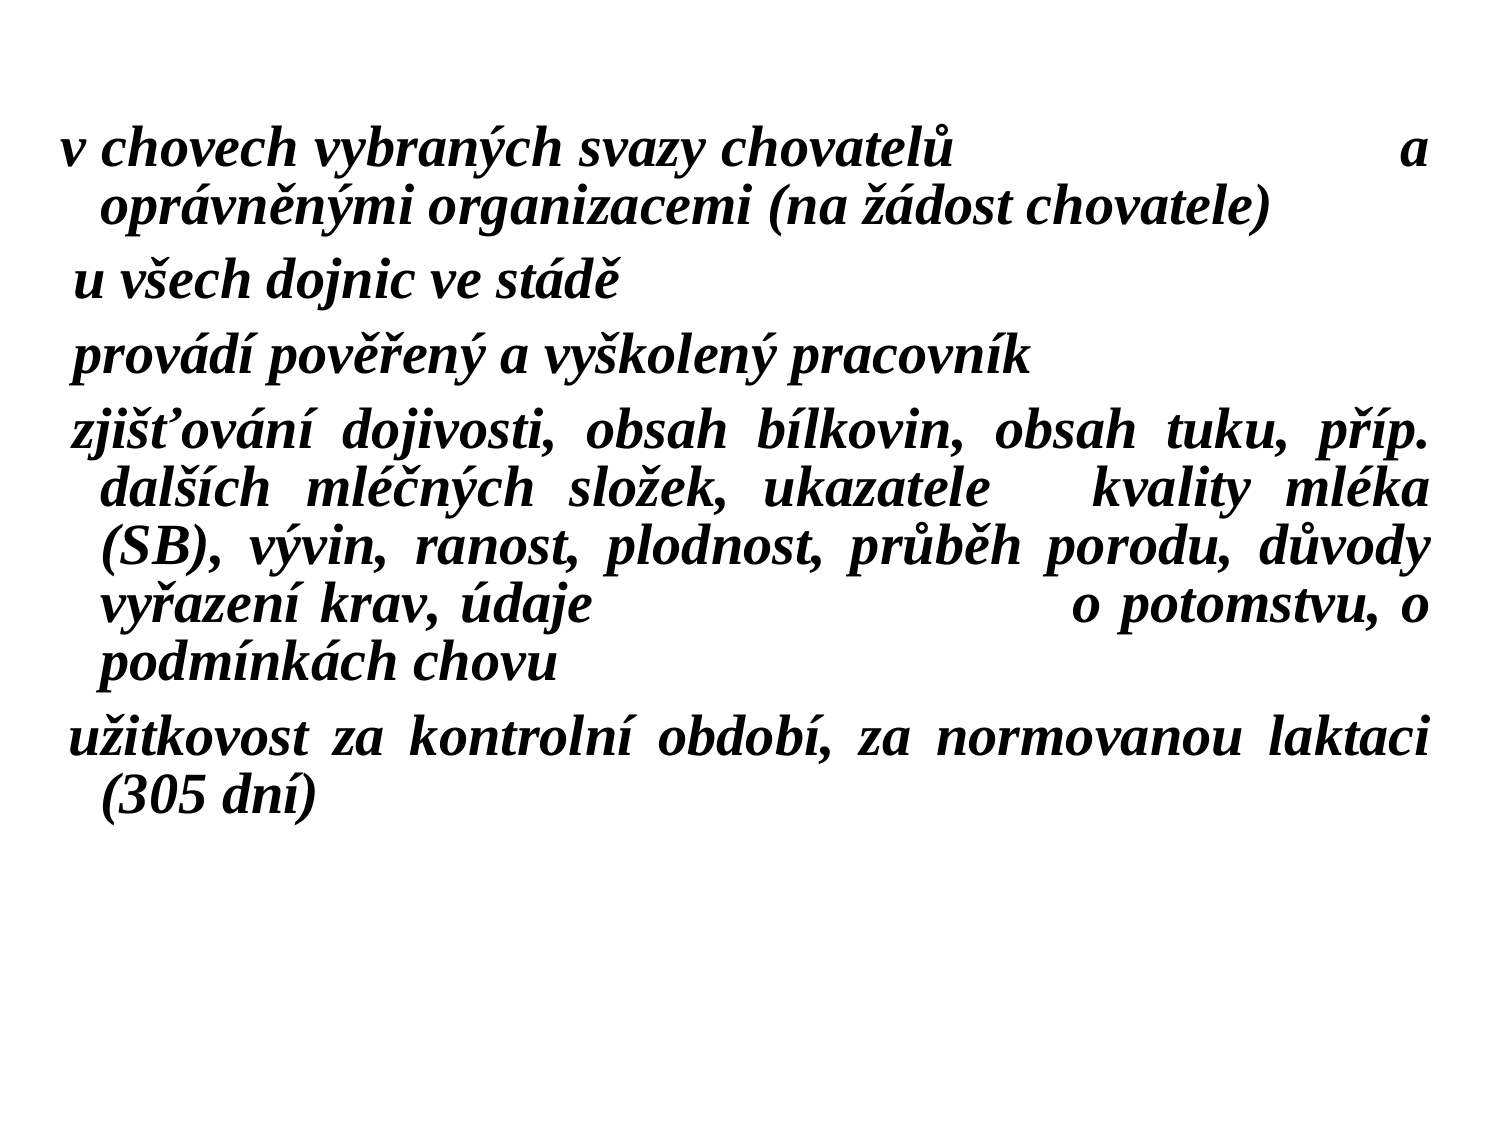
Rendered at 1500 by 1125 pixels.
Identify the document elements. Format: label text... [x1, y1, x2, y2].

list v chovech vybraných svazy chovatelů a oprávněnými organizacemi (na žádost chovatele) u všech dojnic ve stádě provádí pověřený a vyškolený pracovník zjišťování dojivosti, obsah bílkovin, obsah tuku, příp. dalších mléčných složek, ukazatele kvality mléka (SB), vývin, ranost, plodnost, průběh porodu, důvody vyřazení krav, údaje o potomstvu, o podmínkách chovu užitkovost za kontrolní období, za normovanou laktaci (305 dní) [29, 31, 1447, 1100]
